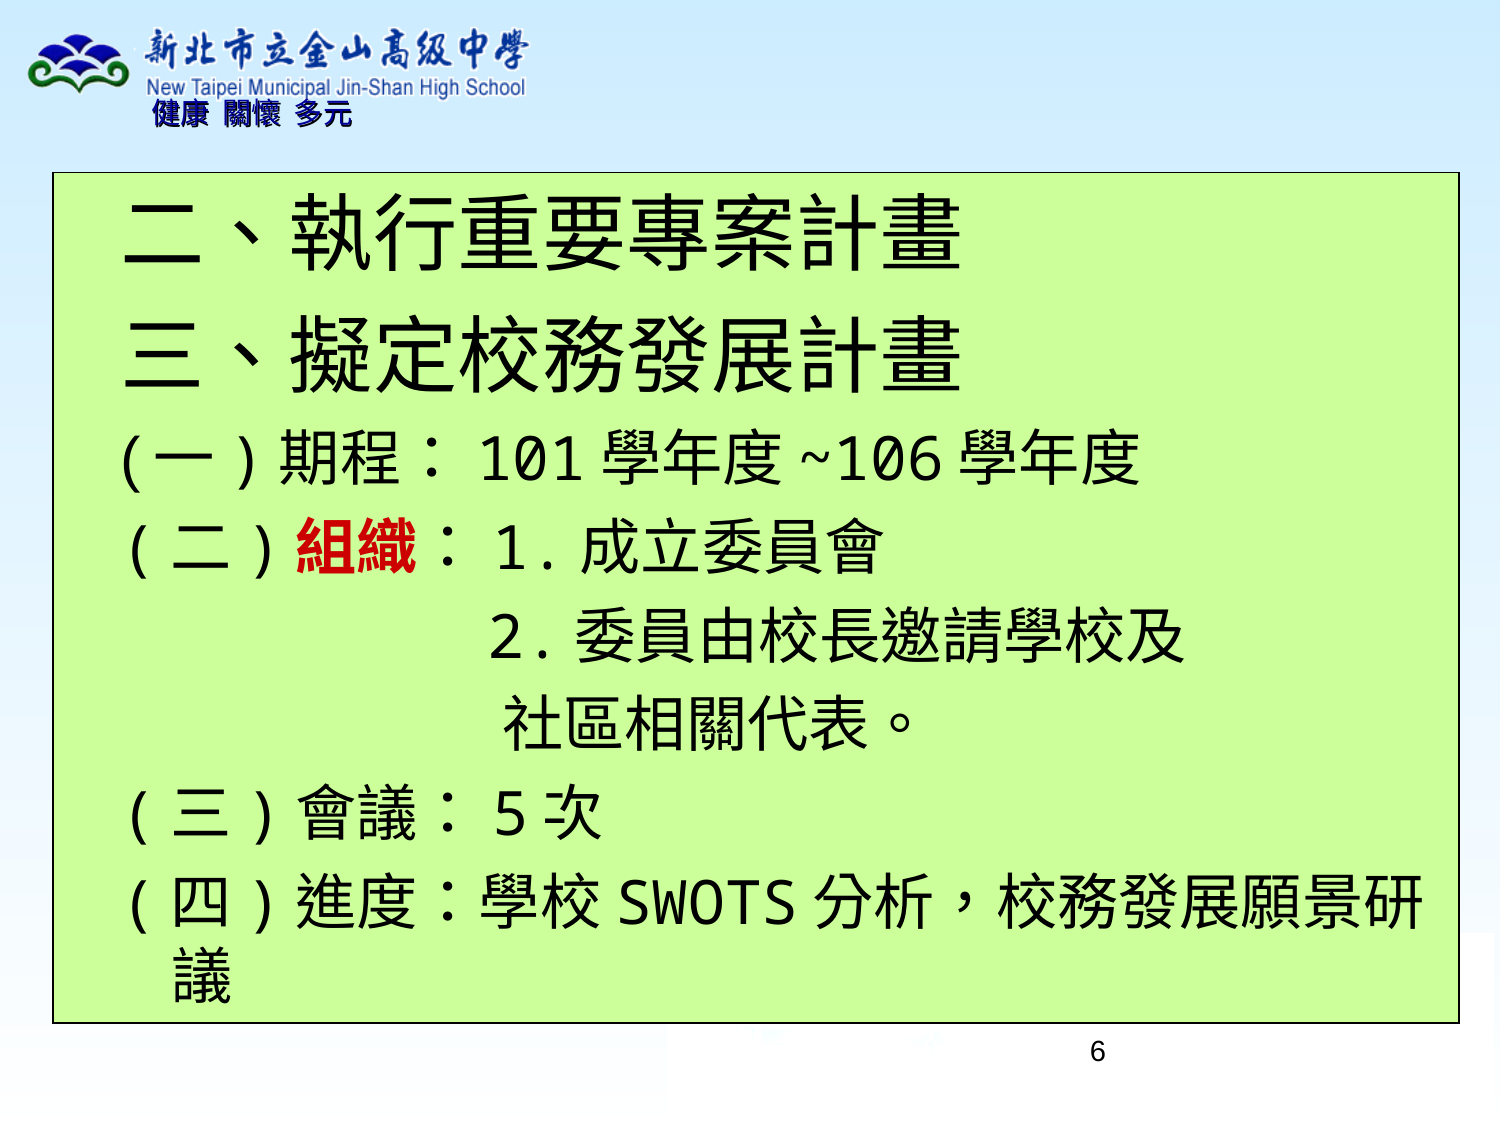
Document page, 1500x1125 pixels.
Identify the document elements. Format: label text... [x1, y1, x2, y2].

list 二、執行重要專案計畫 三、擬定校務發展計畫 (一)期程：101學年度~106學年度 (二)組織：1.成立委員會 2.委員由校長邀請學校及 社區相關代表。 (三)會議：5次 (四)進度：學校SWOTS分析，校務發展願景研議 [53, 172, 1459, 1024]
text_box [1074, 1024, 1426, 1103]
